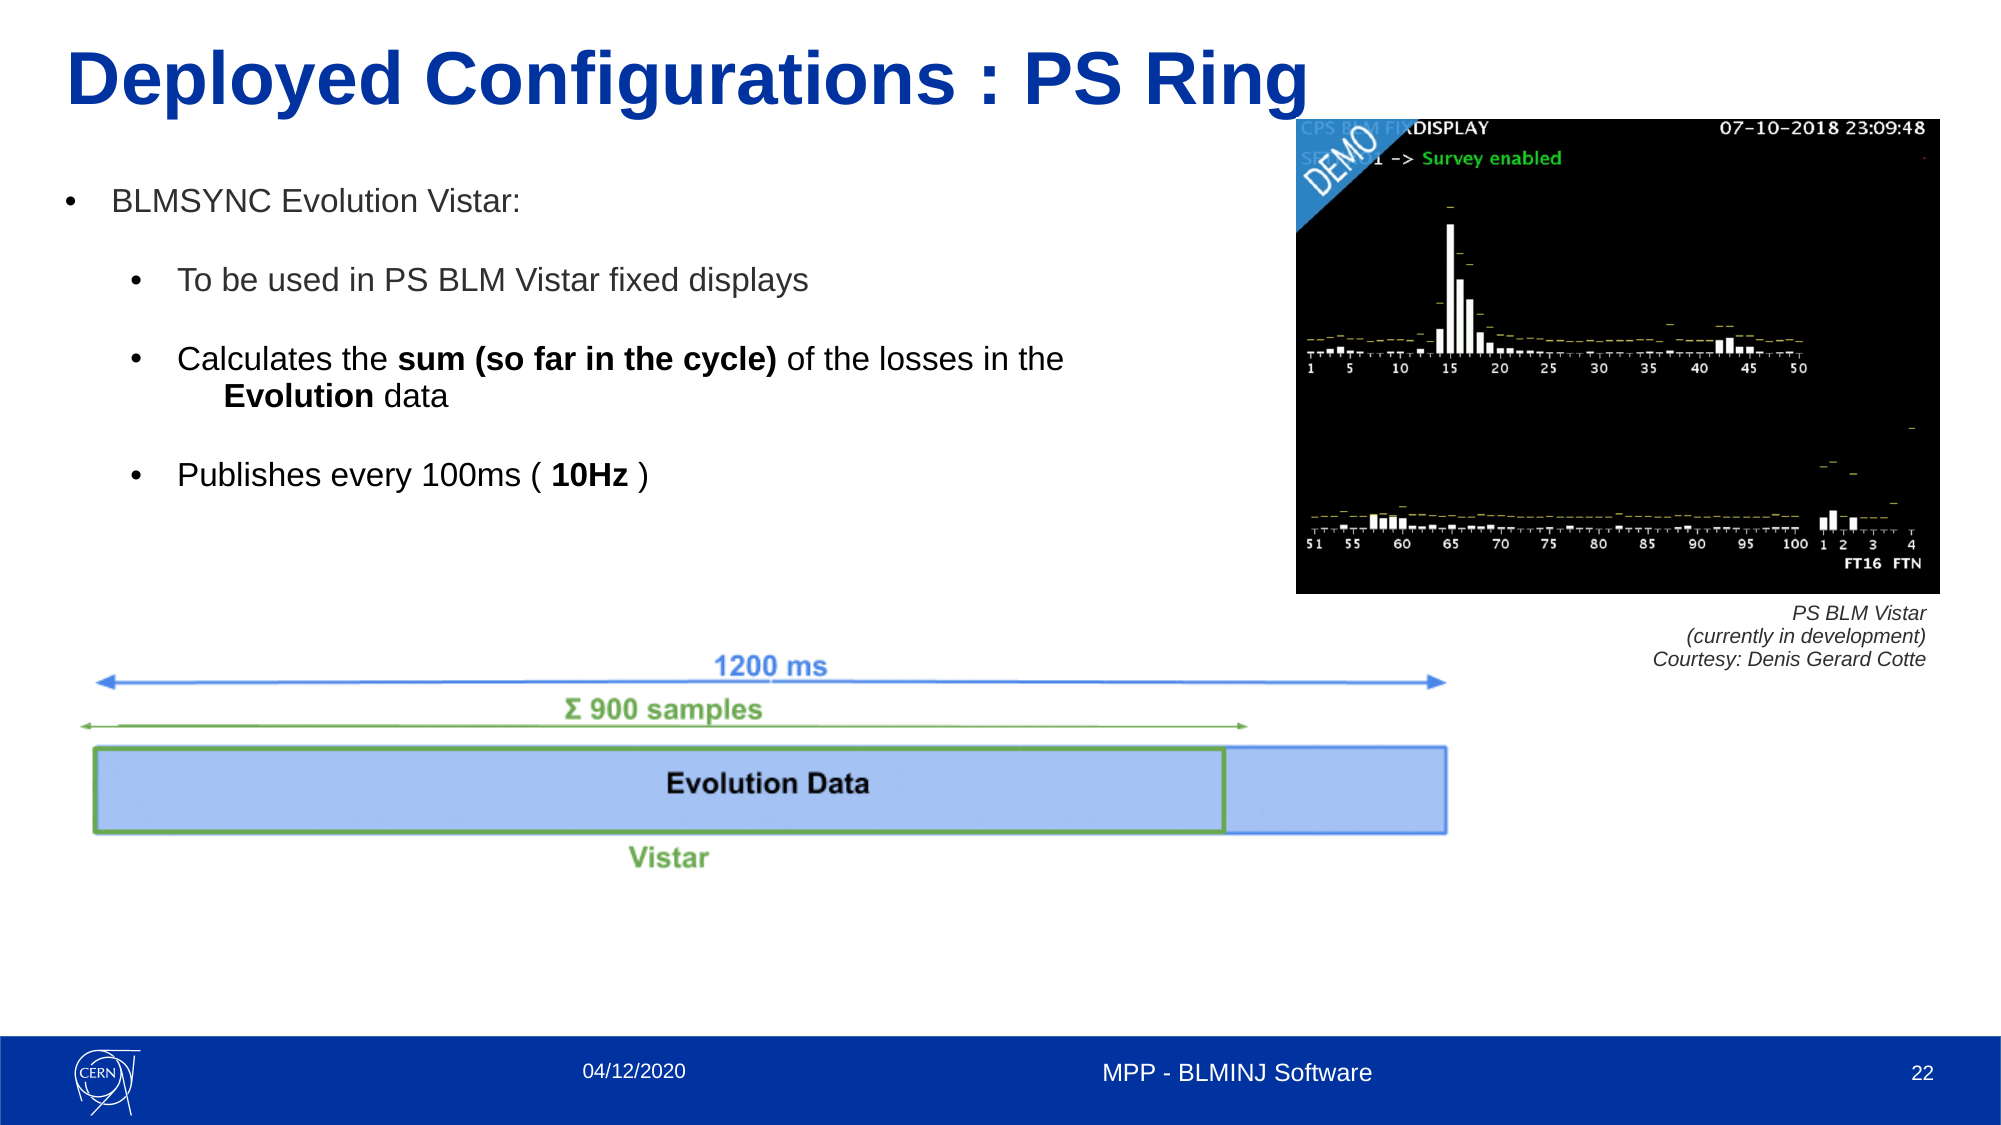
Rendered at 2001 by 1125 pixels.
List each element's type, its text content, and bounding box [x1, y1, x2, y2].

text_box BLMSYNC Evolution Vistar: To be used in PS BLM Vistar fixed displays Calculates the sum (so far in the cycle) of the losses in the Evolution data Publishes every 100ms ( 10Hz ) [47, 174, 1238, 627]
picture [49, 643, 1483, 902]
picture [1, 1037, 2000, 1125]
text_box PS BLM Vistar (currently in development) Courtesy: Denis Gerard Cotte [1554, 594, 1942, 694]
slide_number 22 [1822, 1042, 1935, 1103]
title Deployed Configurations : PS Ring [66, 44, 1934, 135]
slide_number 04/12/2020 [571, 1041, 686, 1102]
footer MPP - BLMINJ Software [698, 1042, 1777, 1103]
picture [1296, 117, 1941, 594]
